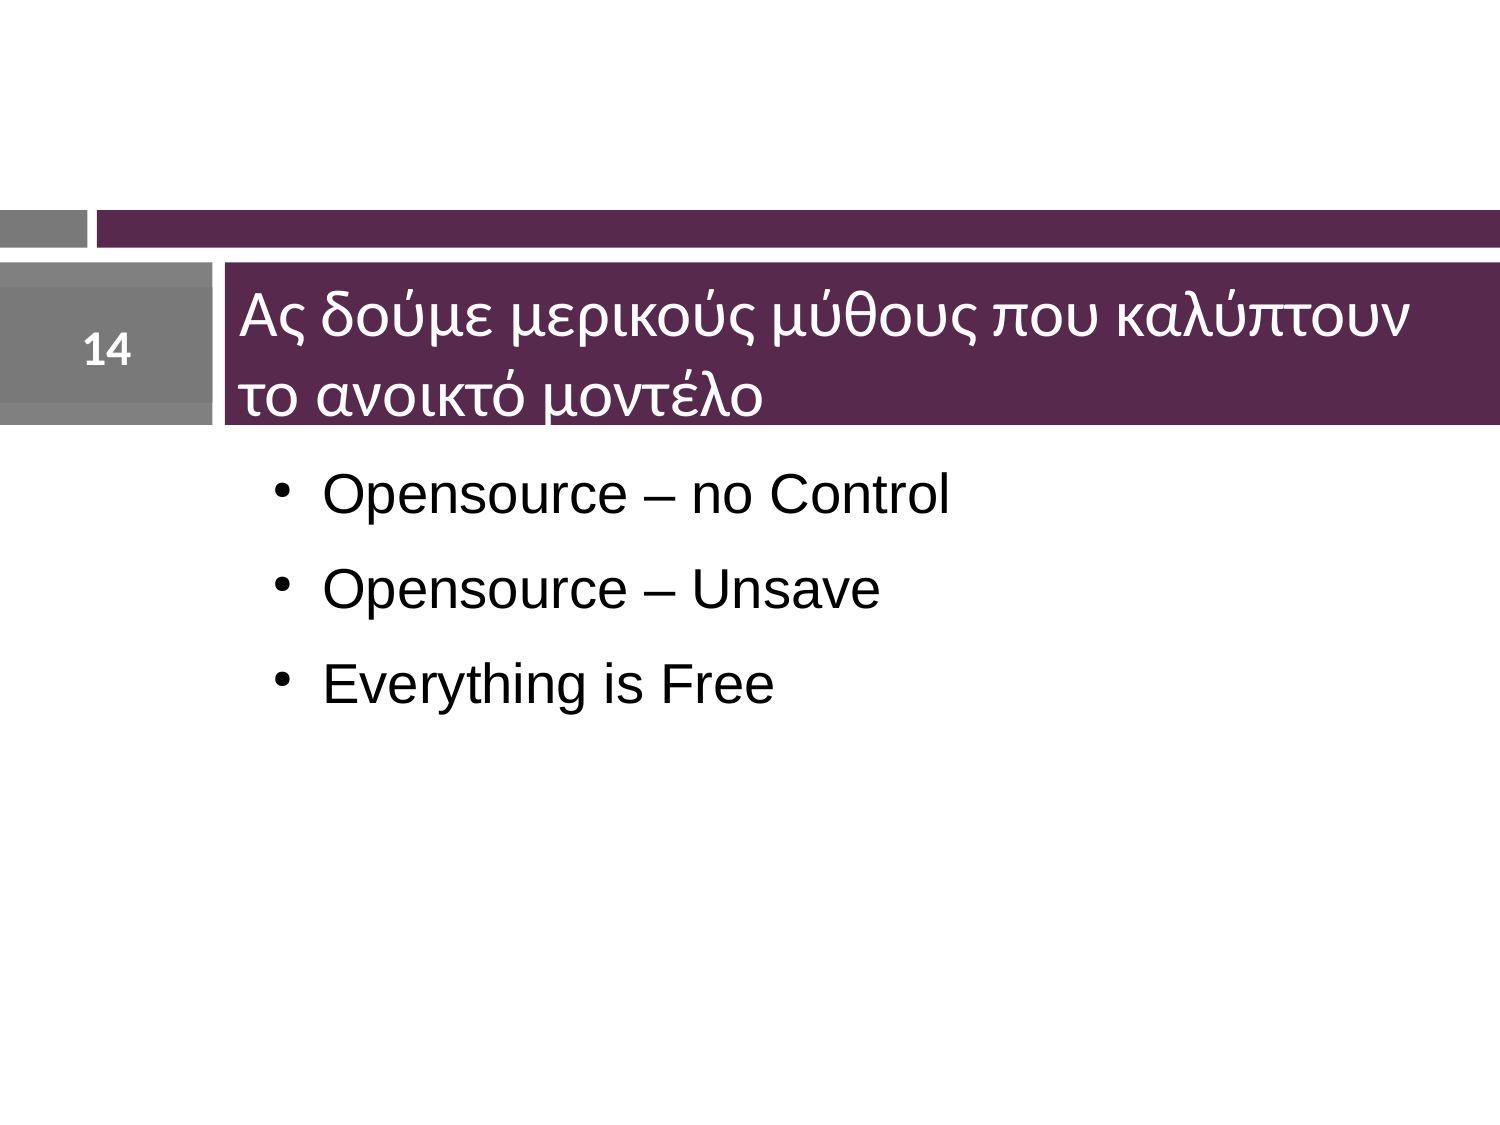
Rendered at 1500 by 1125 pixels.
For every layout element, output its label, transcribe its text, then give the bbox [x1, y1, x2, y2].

list Opensource – no Control Opensource – Unsave Everything is Free [225, 450, 1394, 725]
text_box [0, 287, 213, 403]
title Ας δούμε μερικούς μύθους που καλύπτουν το ανοικτό μοντέλο [225, 262, 1475, 425]
